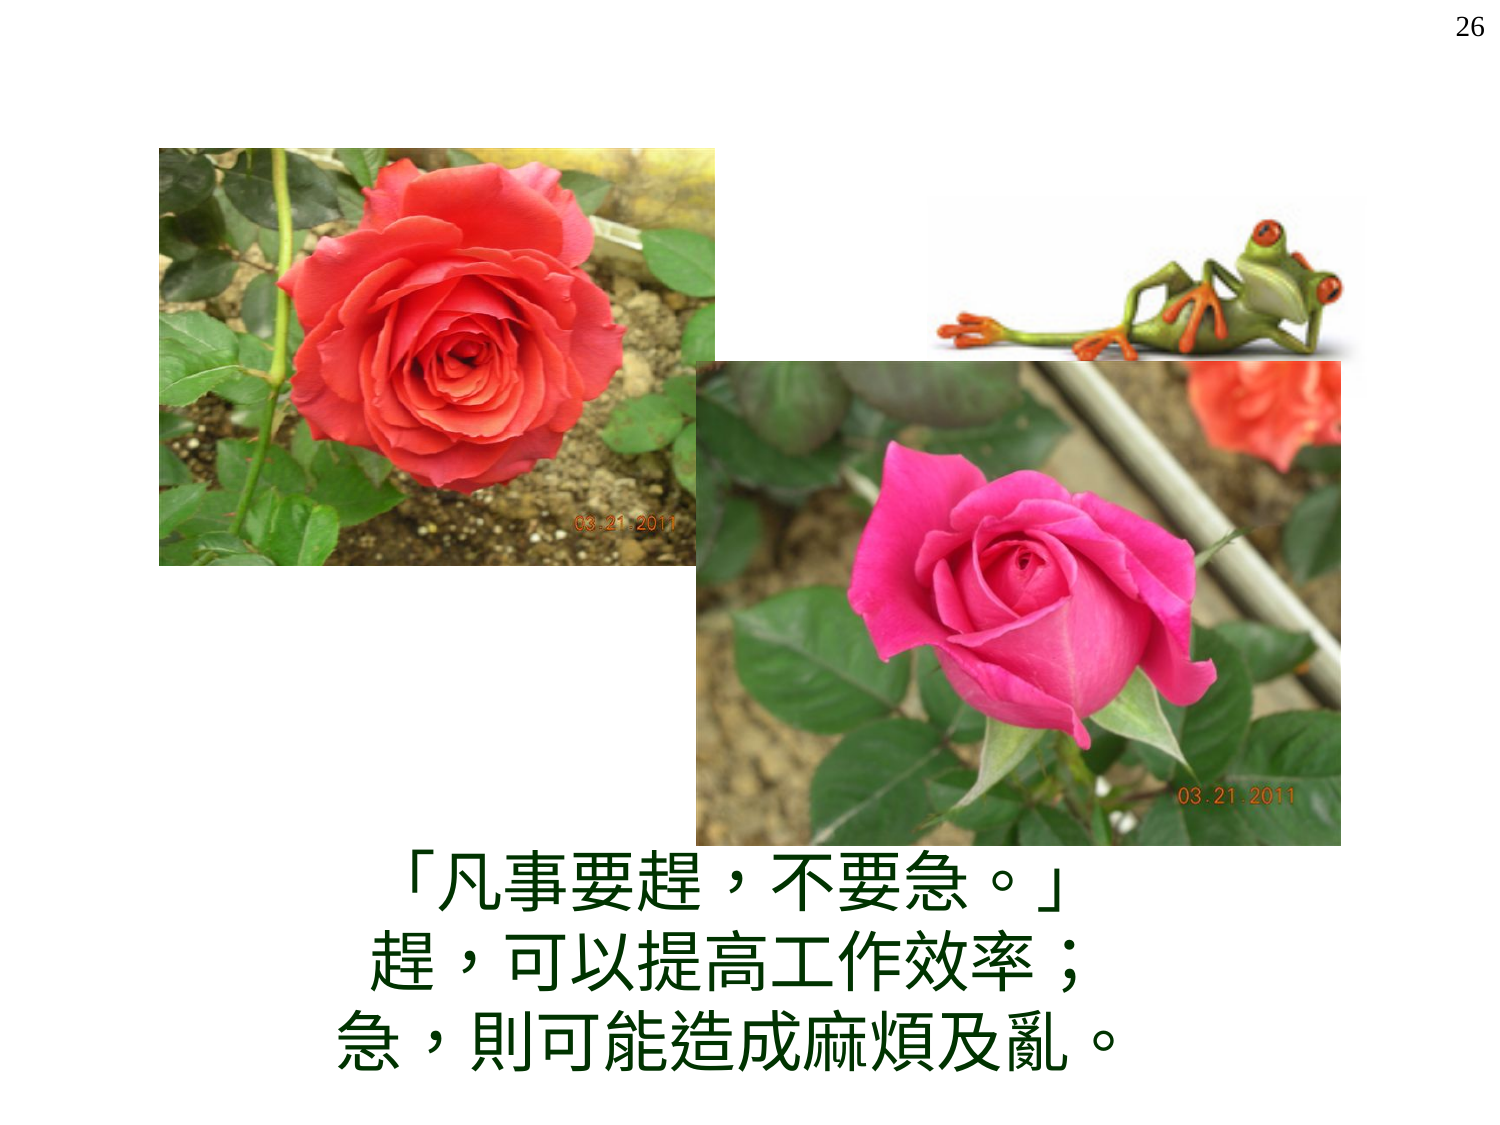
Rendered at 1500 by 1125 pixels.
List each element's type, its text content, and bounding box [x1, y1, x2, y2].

title 「凡事要趕，不要急。」 趕，可以提高工作效率； 急，則可能造成麻煩及亂。 [123, 831, 1349, 1087]
picture [159, 148, 1367, 846]
text_box <編號> [1249, 0, 1500, 76]
